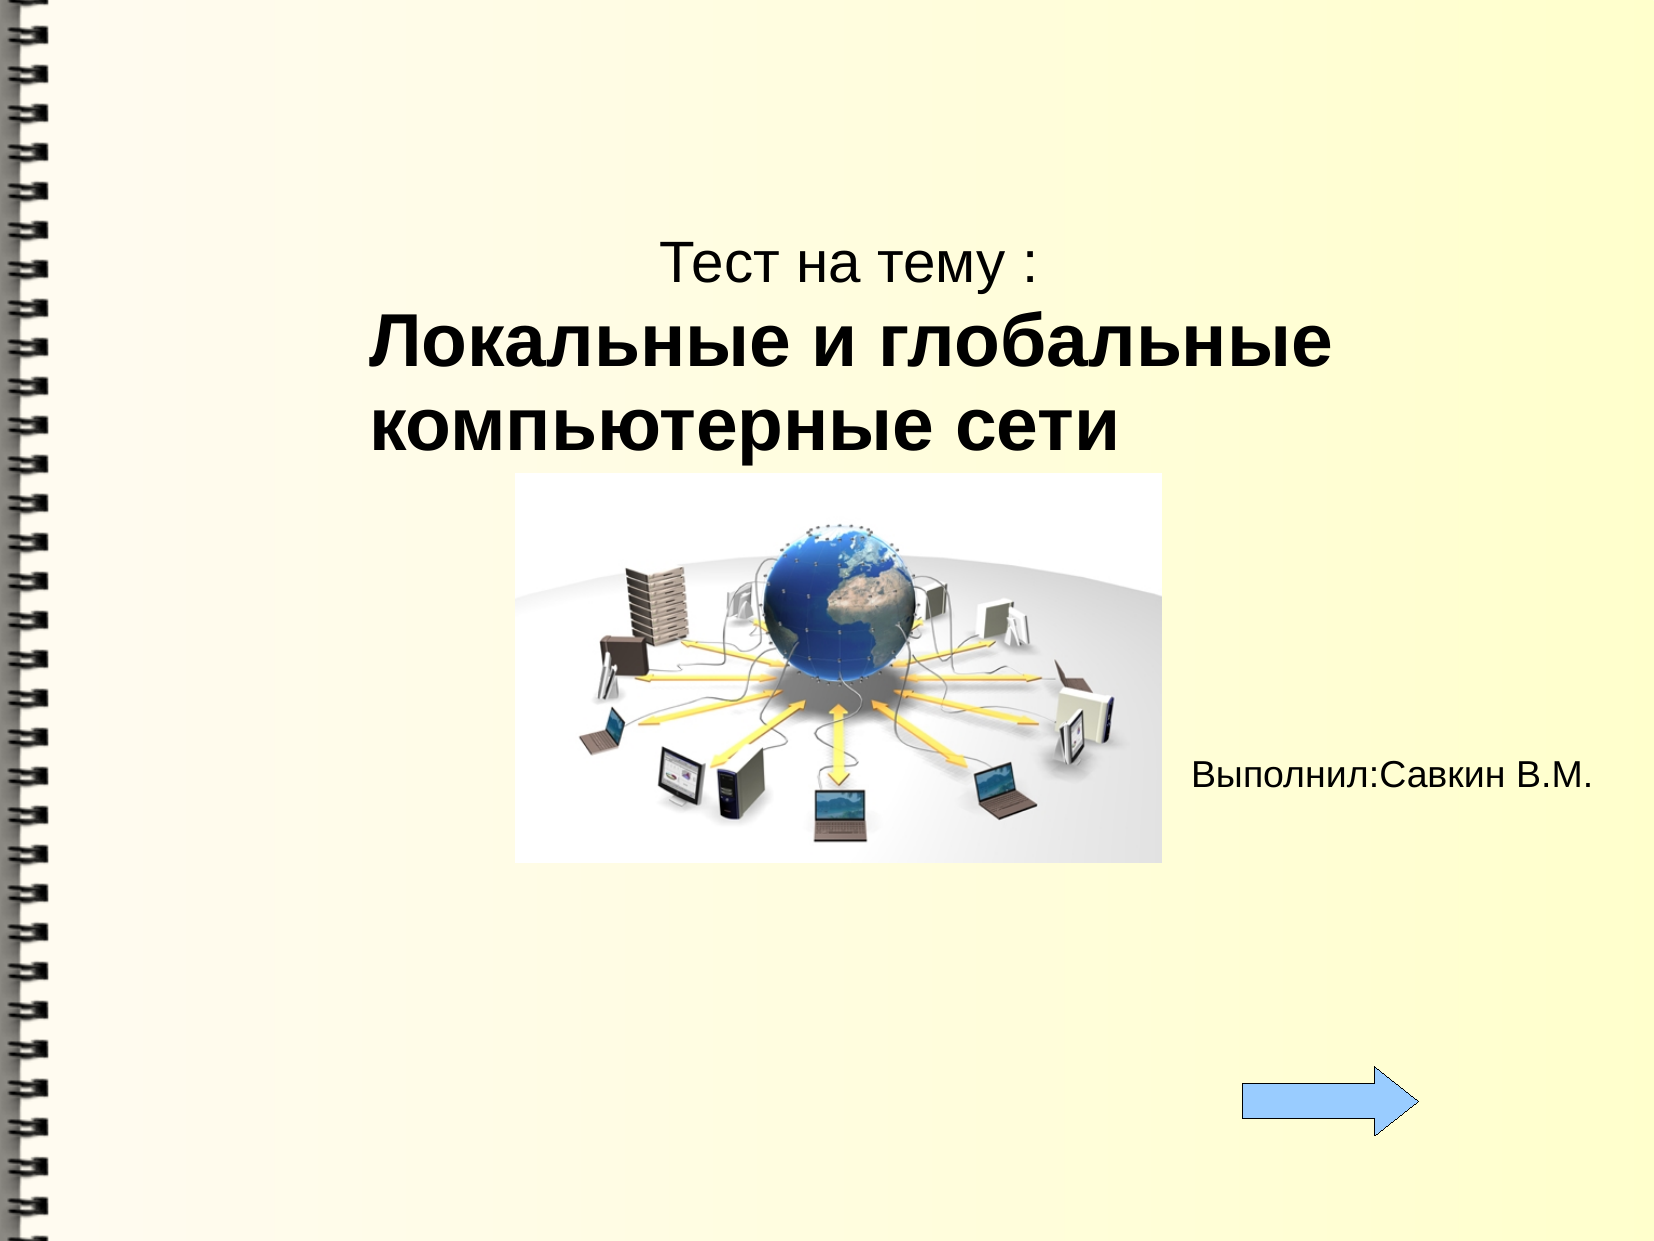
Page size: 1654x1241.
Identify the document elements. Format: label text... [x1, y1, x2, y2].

picture [515, 473, 1162, 863]
text_box [1242, 1066, 1419, 1136]
text_box Тест на тему : Локальные и глобальные компьютерные сети [354, 206, 1418, 474]
text_box Выполнил:Савкин В.М. [1176, 745, 1628, 880]
picture [0, 0, 1654, 1241]
